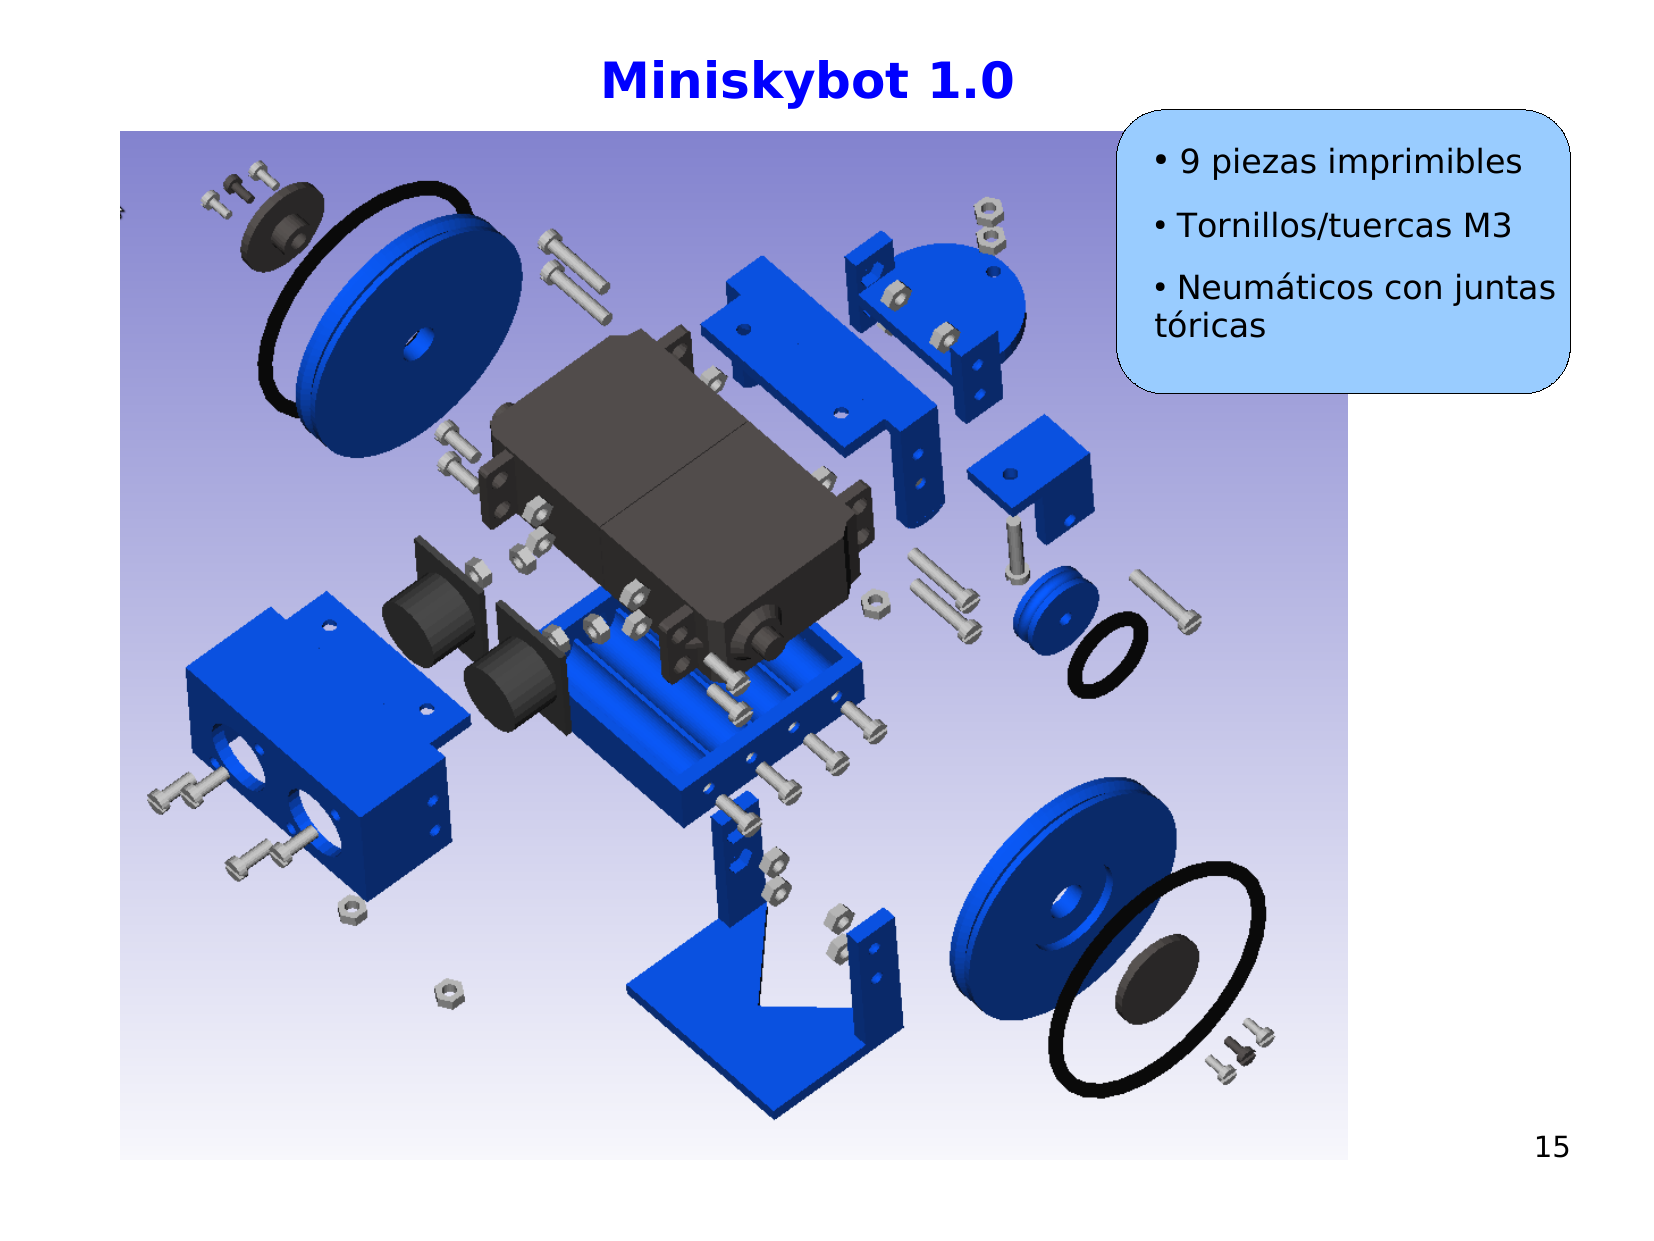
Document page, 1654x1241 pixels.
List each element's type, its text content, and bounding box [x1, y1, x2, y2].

text_box Miniskybot 1.0 [585, 45, 1188, 119]
picture [120, 131, 1348, 1160]
text_box 9 piezas imprimibles Tornillos/tuercas M3 Neumáticos con juntas tóricas [1139, 131, 1586, 353]
text_box [1116, 109, 1570, 394]
